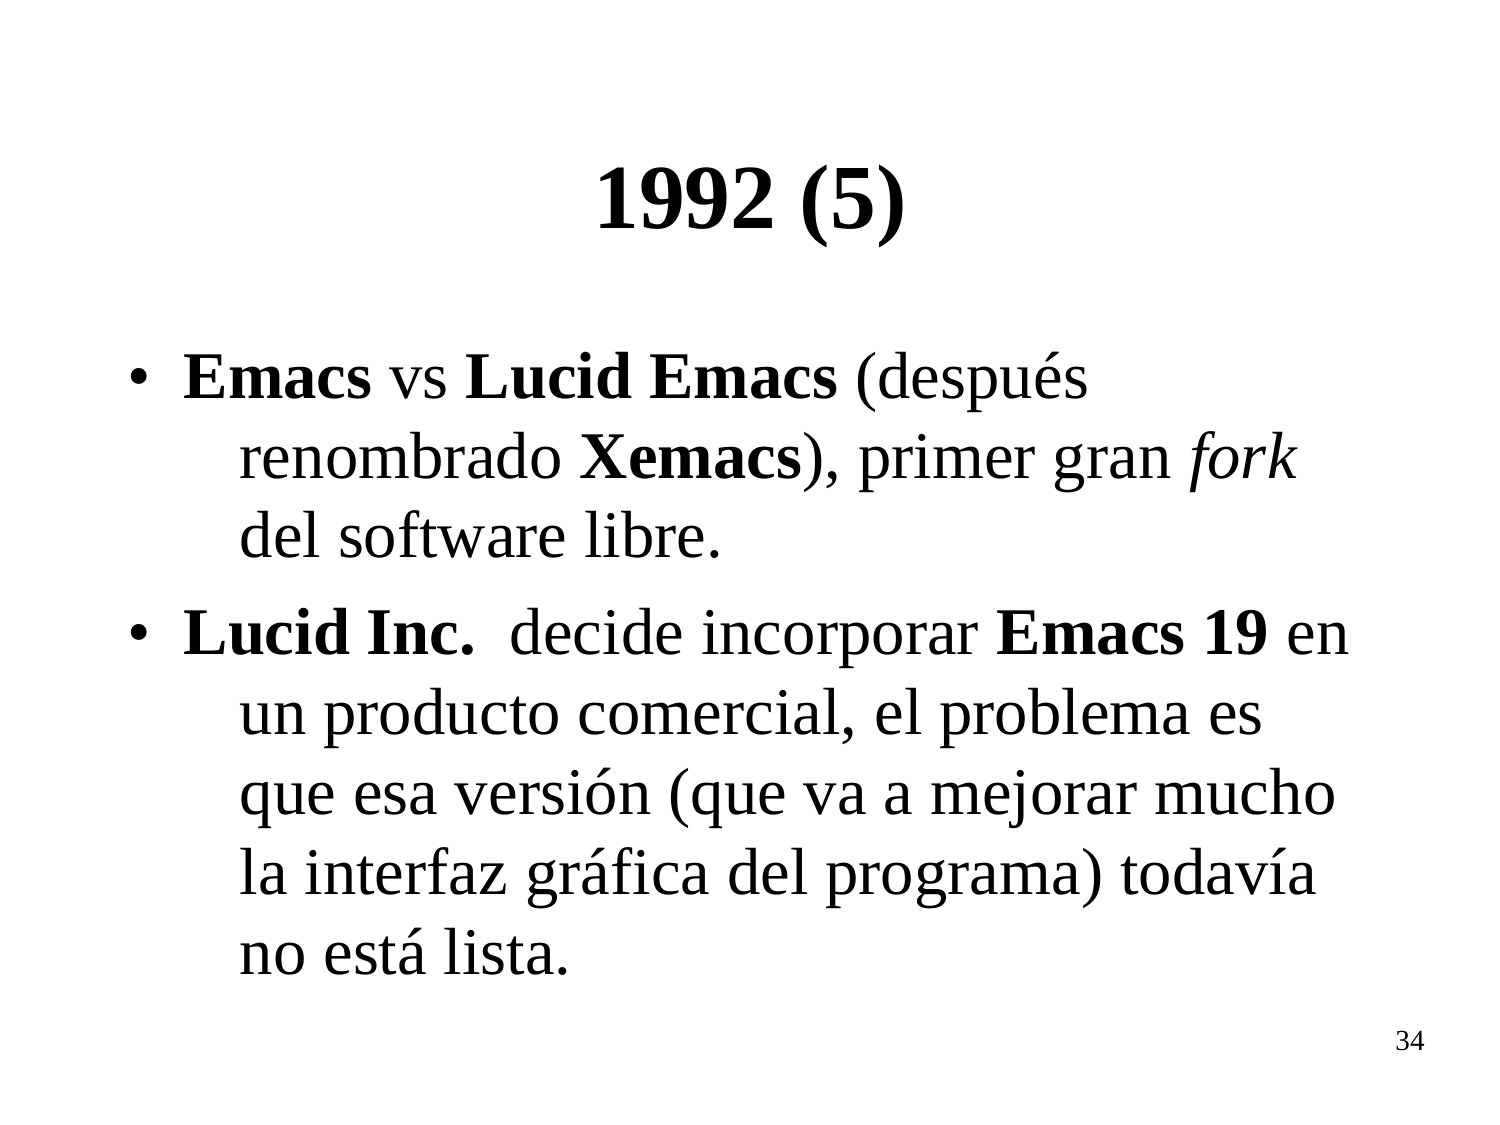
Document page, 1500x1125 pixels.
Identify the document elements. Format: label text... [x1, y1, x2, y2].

list Emacs vs Lucid Emacs (después renombrado Xemacs), primer gran fork del software libre. Lucid Inc. decide incorporar Emacs 19 en un producto comercial, el problema es que esa versión (que va a mejorar mucho la interfaz gráfica del programa) todavía no está lista. [112, 324, 1388, 1000]
title 1992 (5) [112, 99, 1388, 288]
